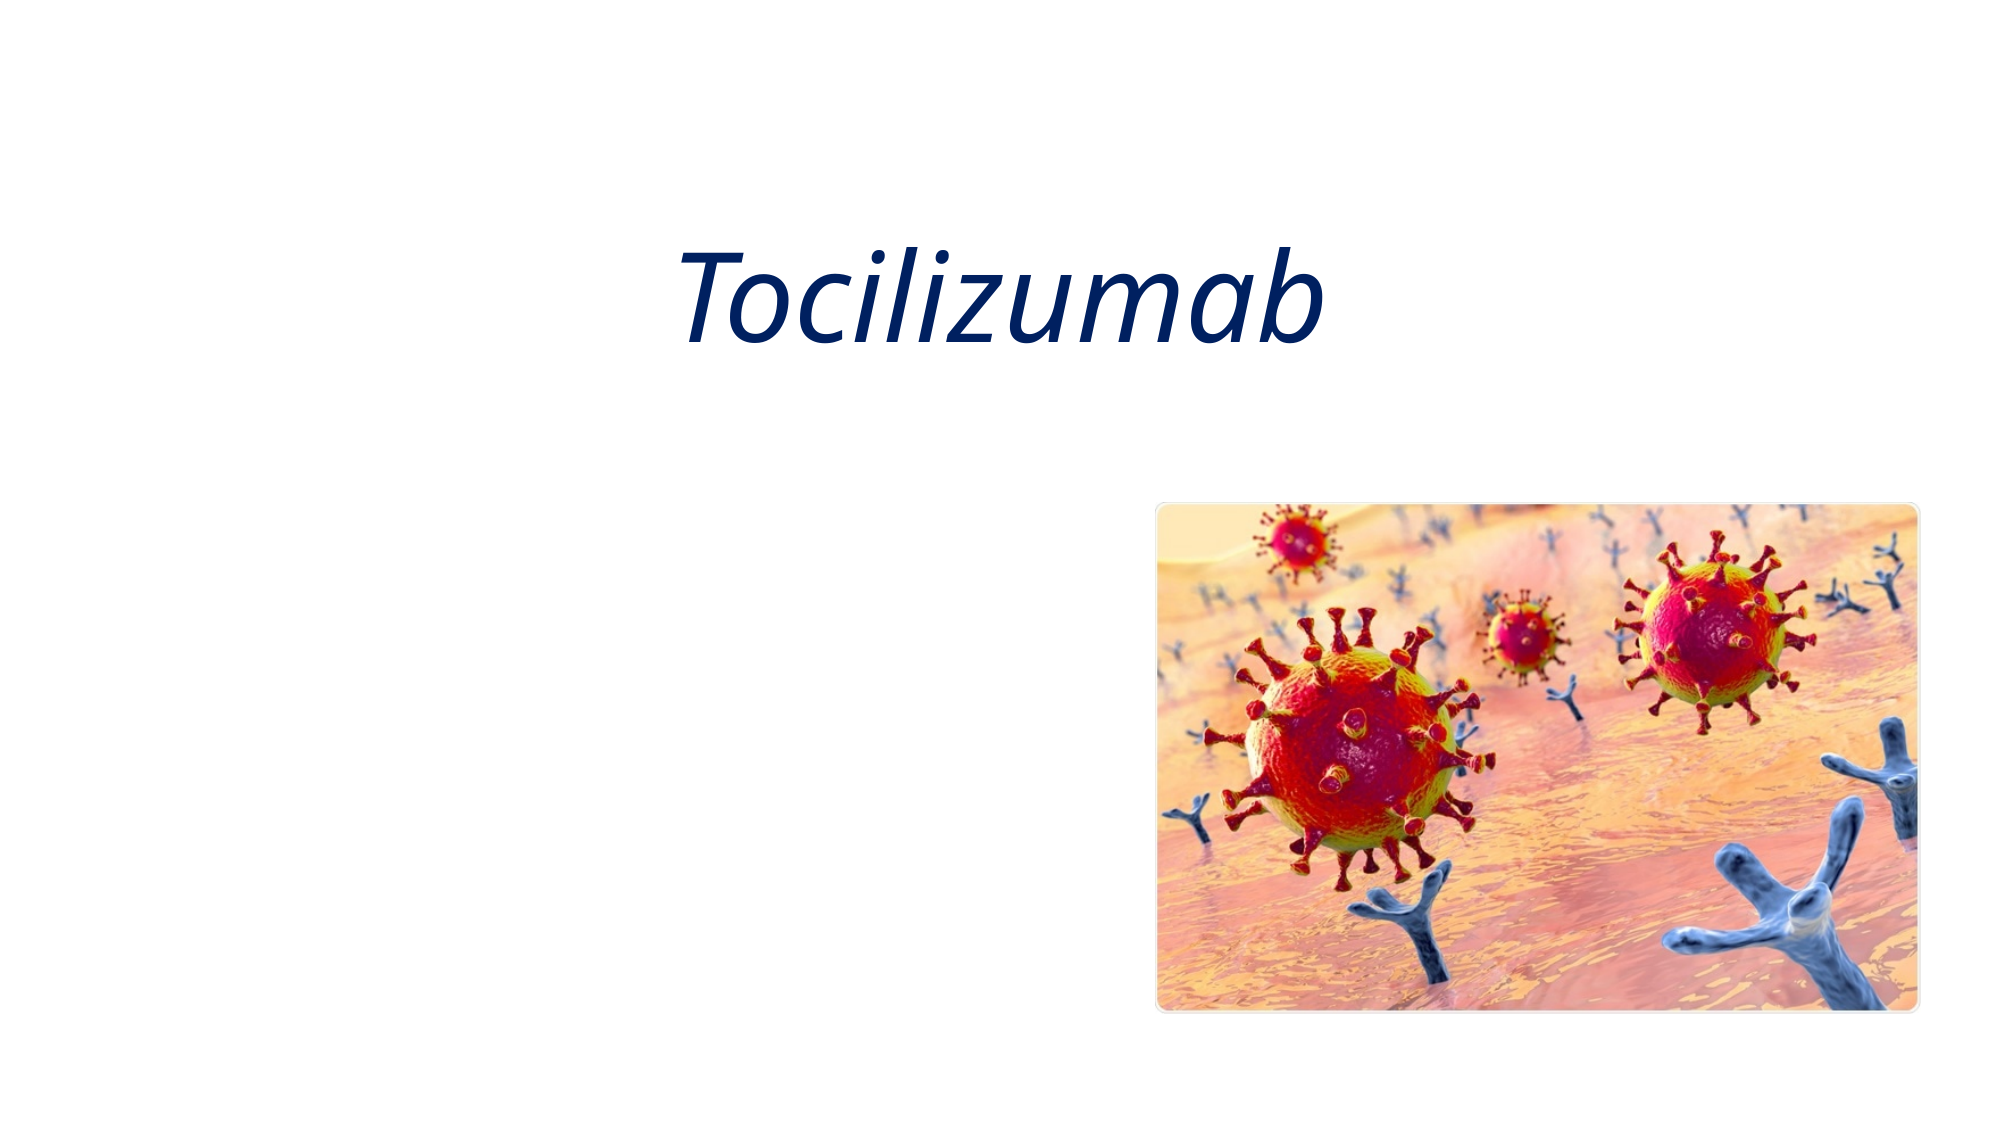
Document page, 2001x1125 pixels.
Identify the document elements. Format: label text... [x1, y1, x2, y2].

title Tocilizumab [137, 193, 1863, 412]
picture [1155, 503, 1921, 1014]
